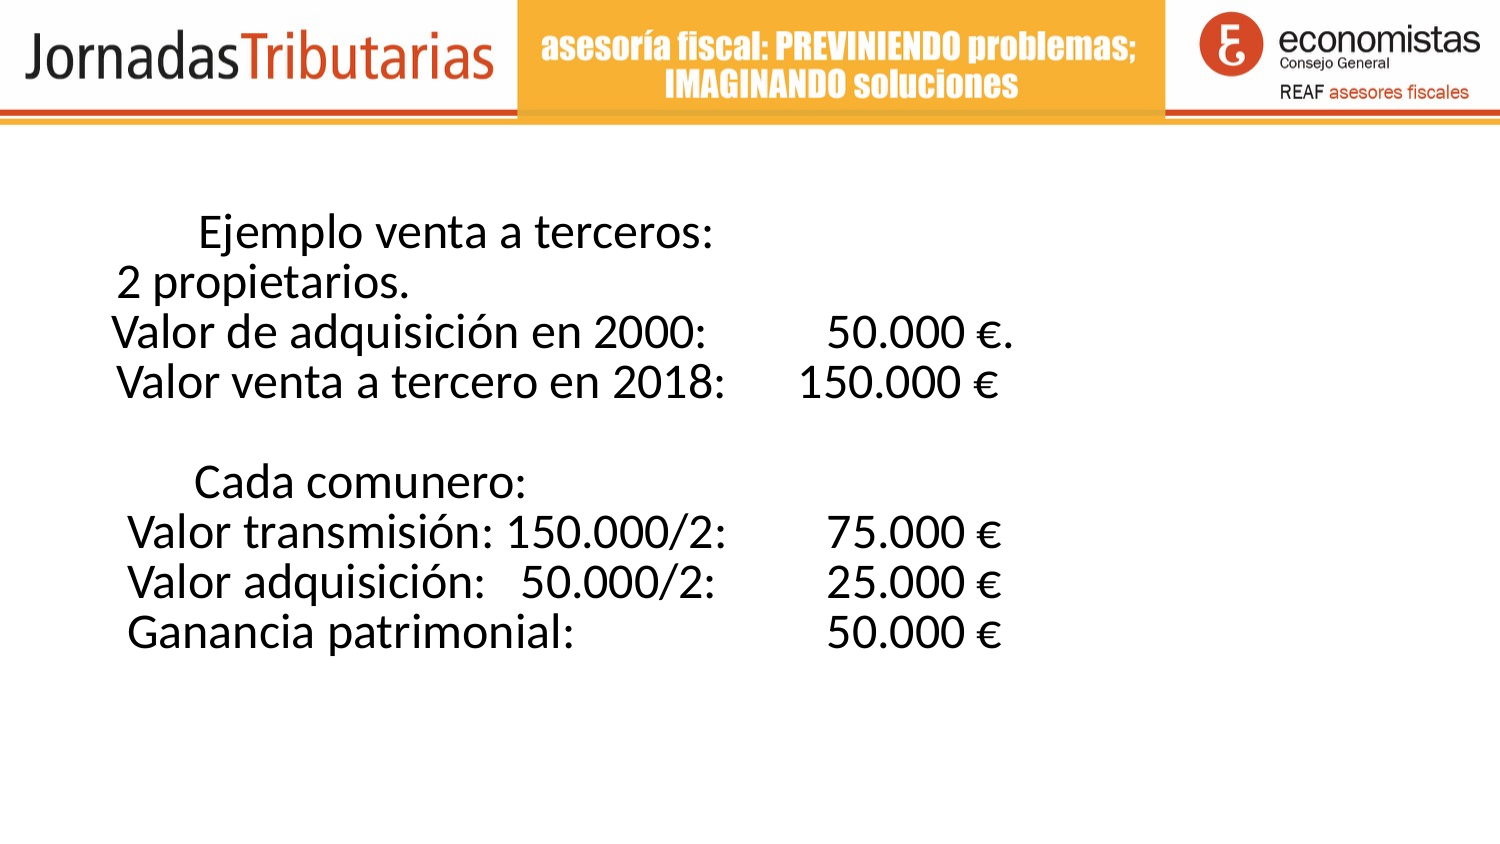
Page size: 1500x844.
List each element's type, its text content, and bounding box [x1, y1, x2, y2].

text_box Ejemplo venta a terceros: 2 propietarios. Valor de adquisición en 2000: 50.000 €. Valor venta a tercero en 2018: 150.000 € Cada comunero: Valor transmisión: 150.000/2: 75.000 € Valor adquisición: 50.000/2: 25.000 € Ganancia patrimonial: 50.000 € [0, 203, 1500, 768]
picture [0, 0, 1500, 129]
